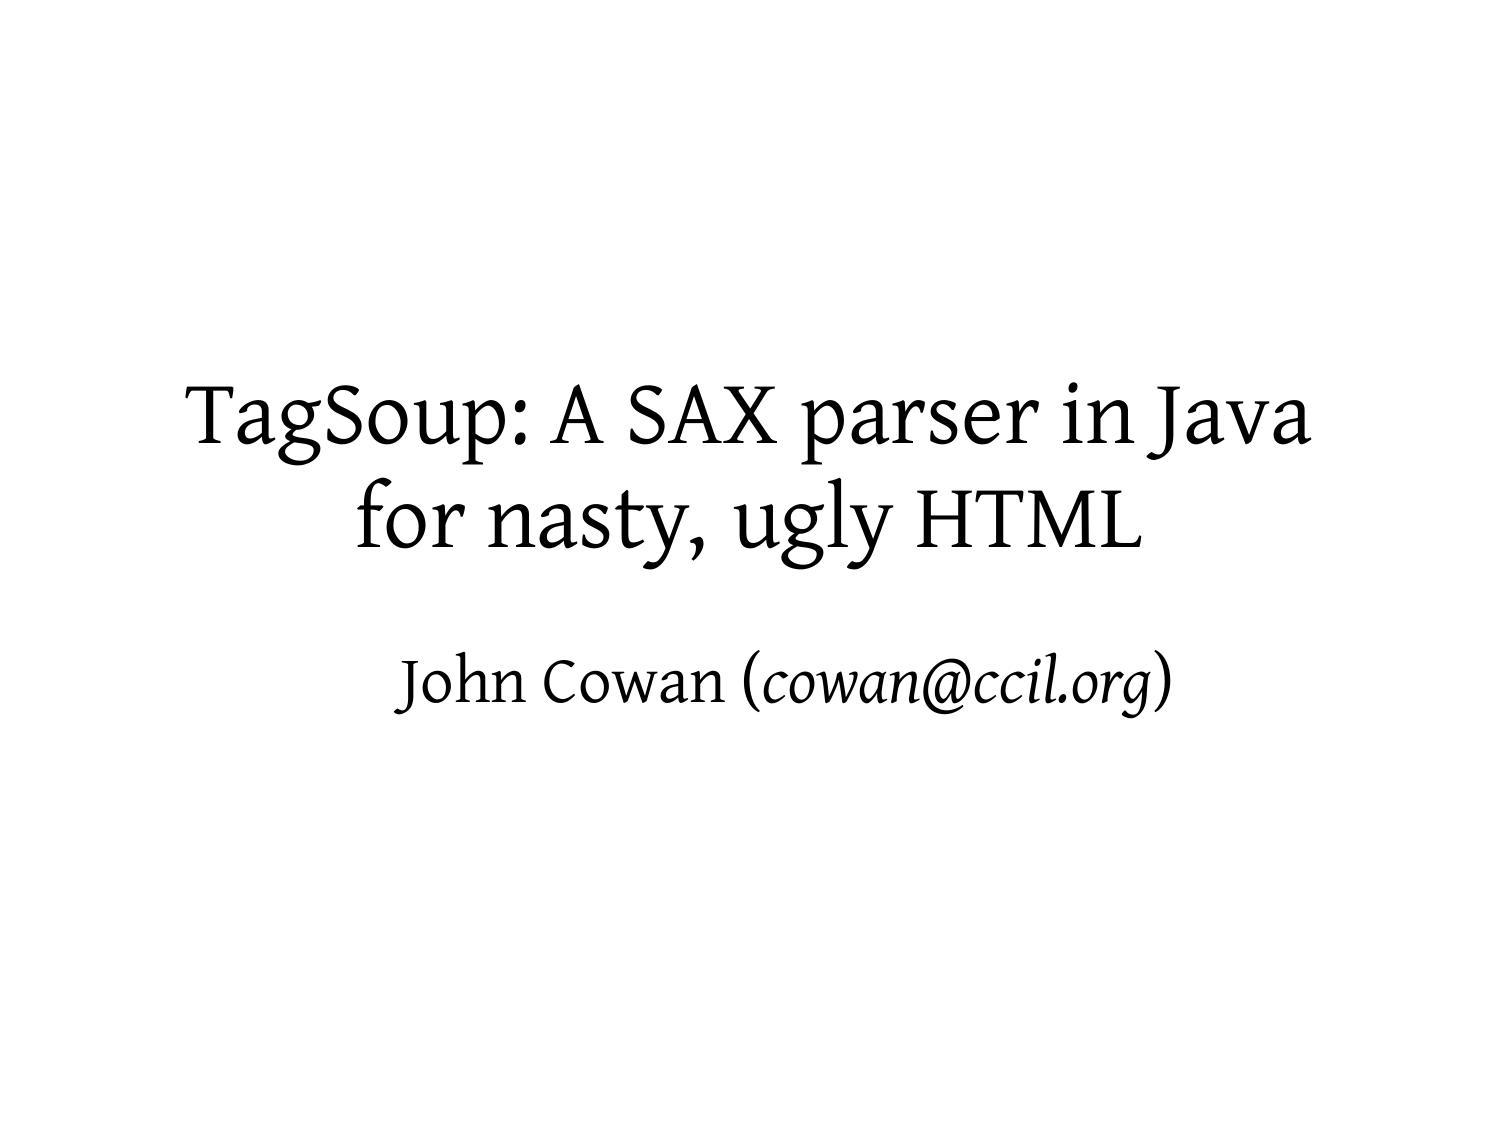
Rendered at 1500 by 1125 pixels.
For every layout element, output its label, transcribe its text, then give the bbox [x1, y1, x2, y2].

title TagSoup: A SAX parser in Java for nasty, ugly HTML [112, 354, 1388, 583]
subtitle John Cowan (cowan@ccil.org) [225, 637, 1276, 988]
